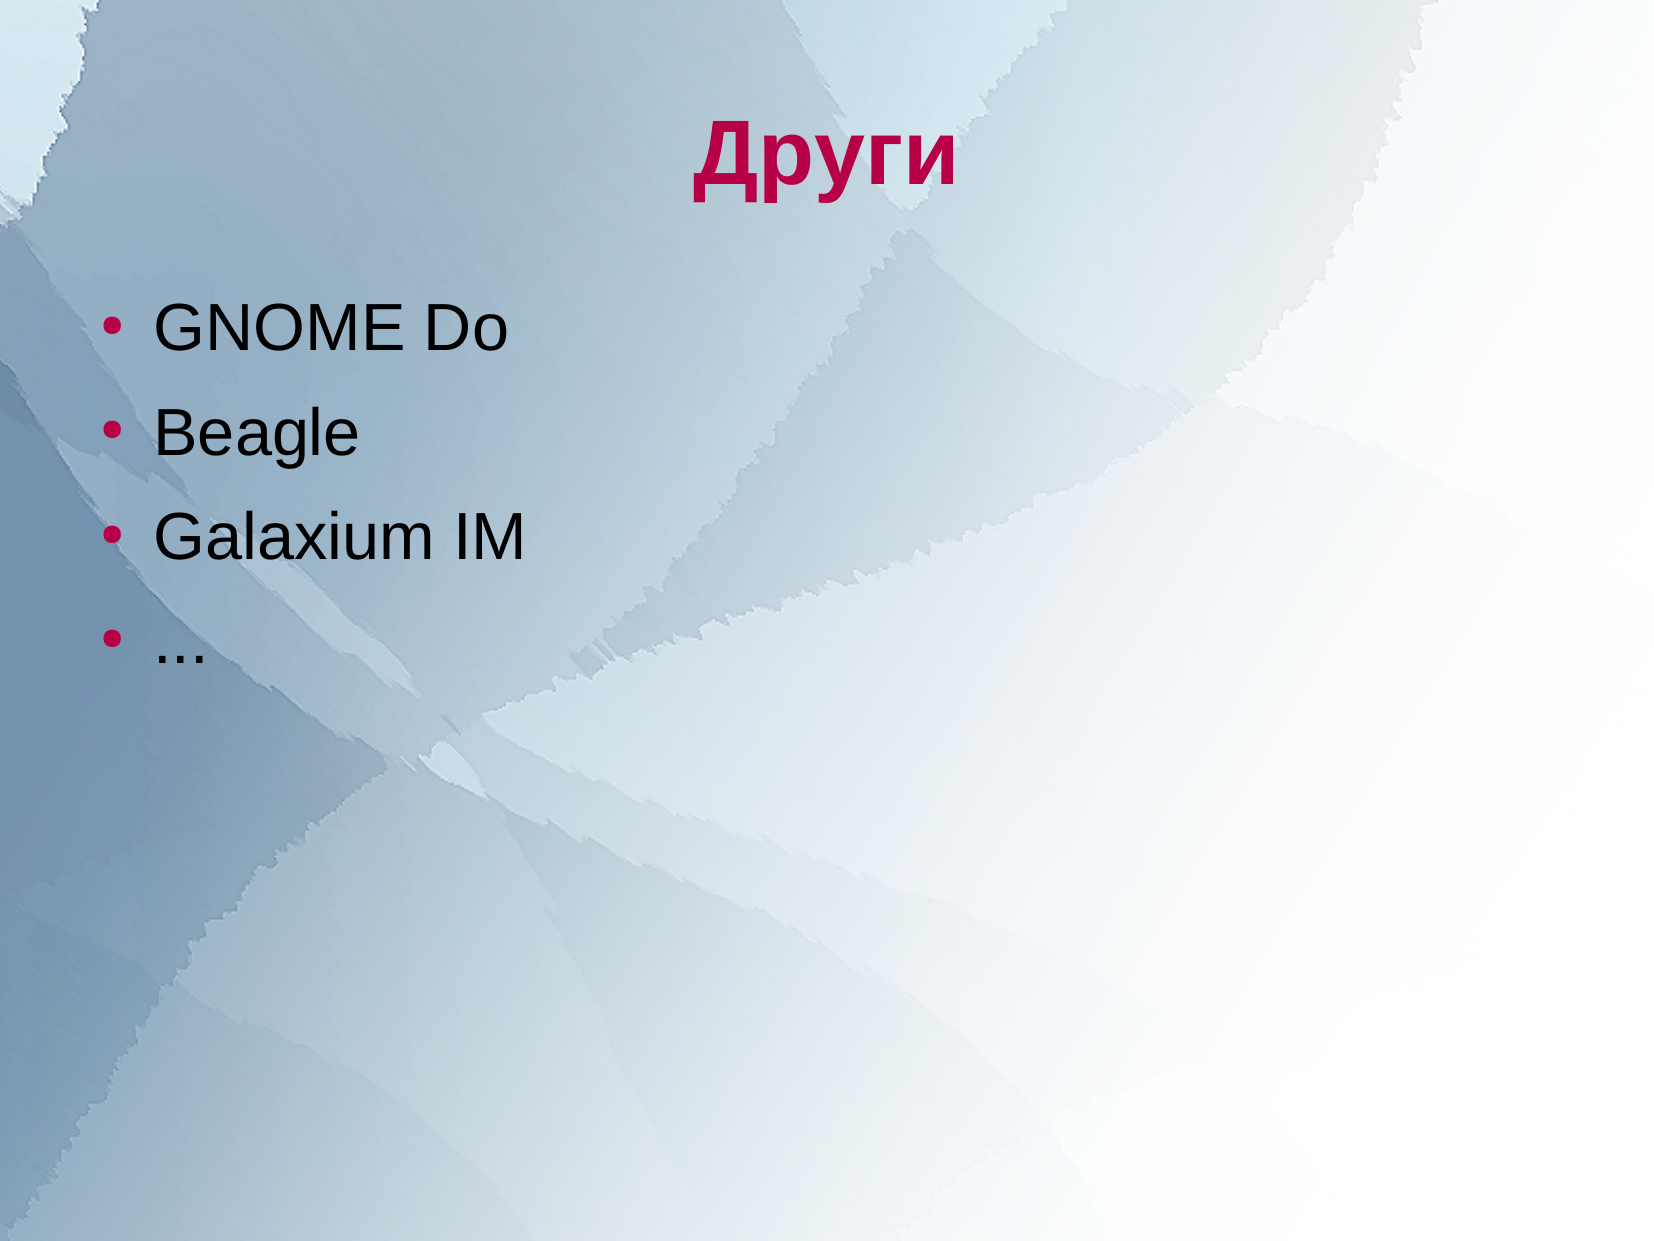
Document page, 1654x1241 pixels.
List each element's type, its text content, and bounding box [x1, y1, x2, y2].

title Други [82, 49, 1571, 257]
picture [0, 0, 1654, 1241]
list GNOME Do Beagle Galaxium IM ... [82, 290, 1571, 1094]
